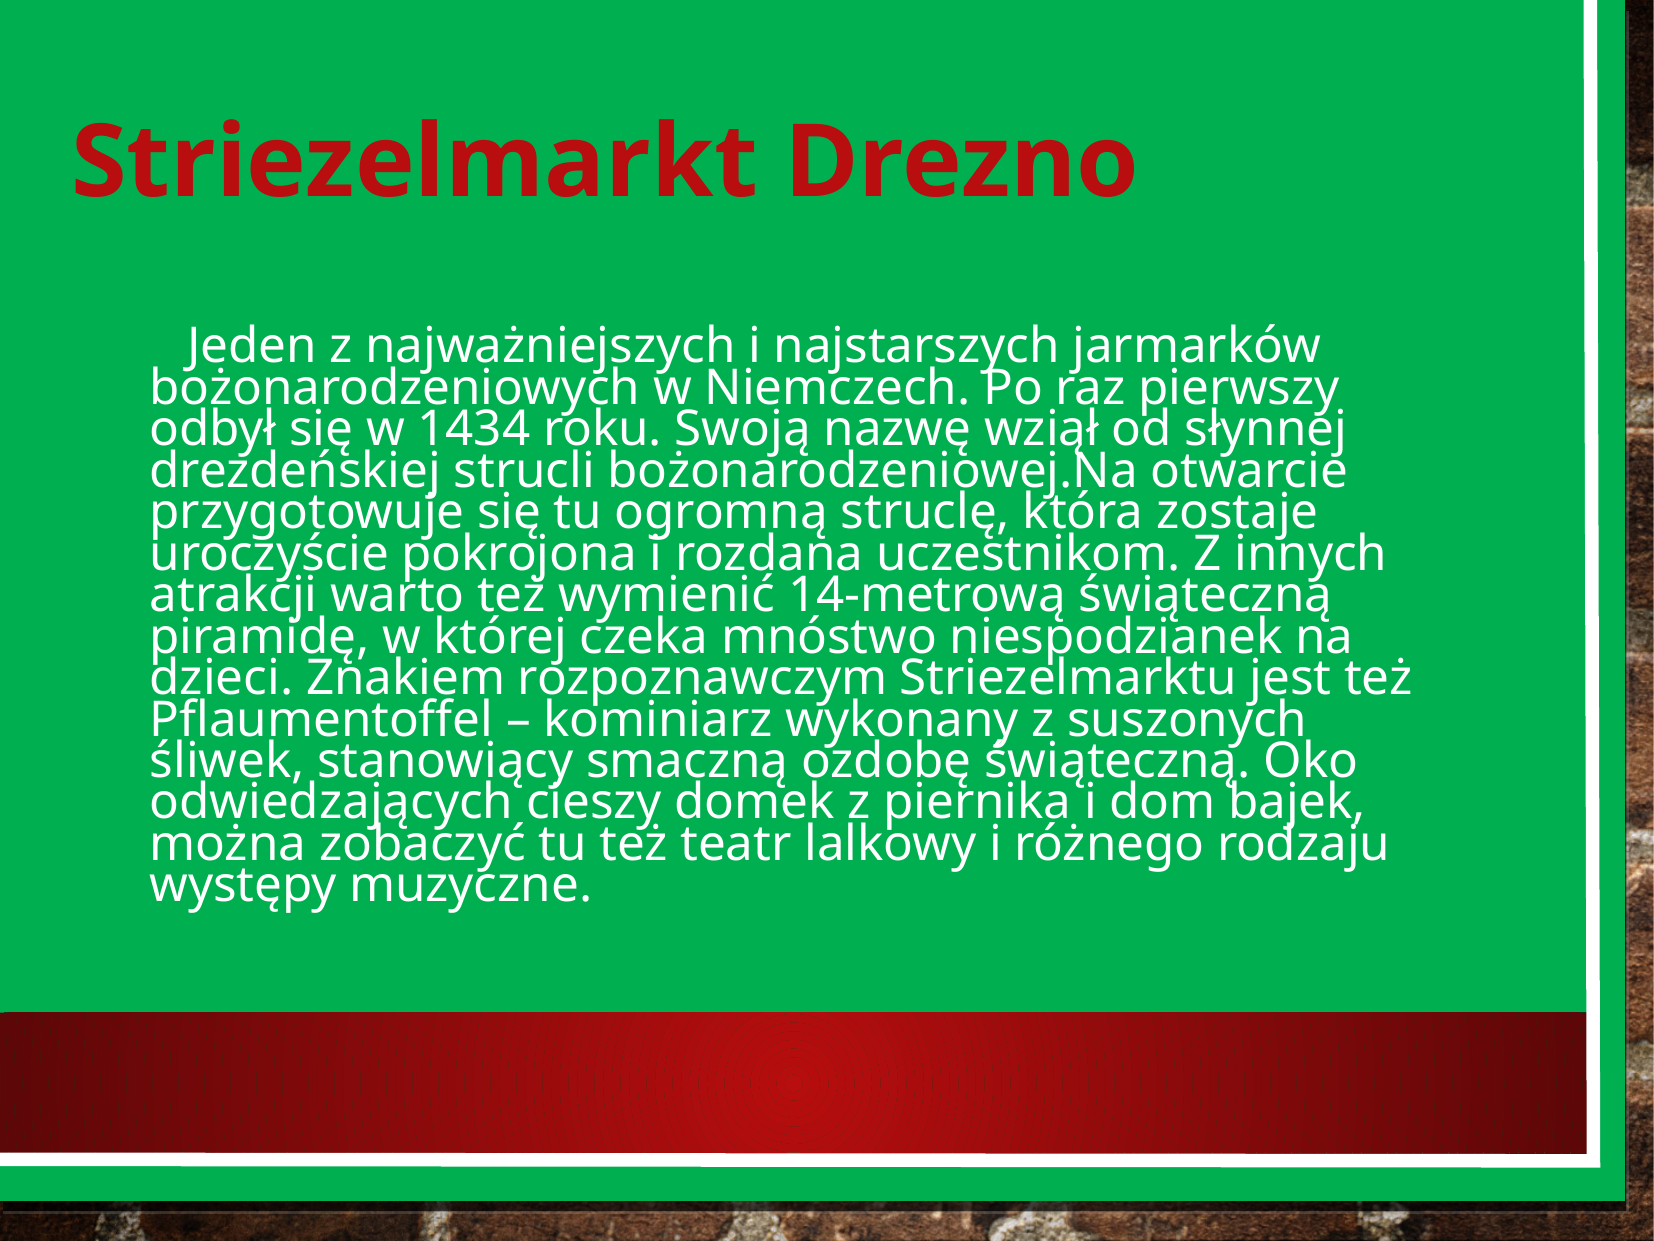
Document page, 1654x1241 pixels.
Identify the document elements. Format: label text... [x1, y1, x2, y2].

list Jeden z najważniejszych i najstarszych jarmarków bożonarodzeniowych w Niemczech. Po raz pierwszy odbył się w 1434 roku. Swoją nazwę wziął od słynnej drezdeńskiej strucli bożonarodzeniowej.Na otwarcie przygotowuje się tu ogromną struclę, która zostaje uroczyście pokrojona i rozdana uczestnikom. Z innych atrakcji warto też wymienić 14-metrową świąteczną piramidę, w której czeka mnóstwo niespodzianek na dzieci. Znakiem rozpoznawczym Striezelmarktu jest też Pflaumentoffel – kominiarz wykonany z suszonych śliwek, stanowiący smaczną ozdobę świąteczną. Oko odwiedzających cieszy domek z piernika i dom bajek, można zobaczyć tu też teatr lalkowy i różnego rodzaju występy muzyczne. [56, 320, 1467, 920]
title Striezelmarkt Drezno [56, 59, 1467, 269]
